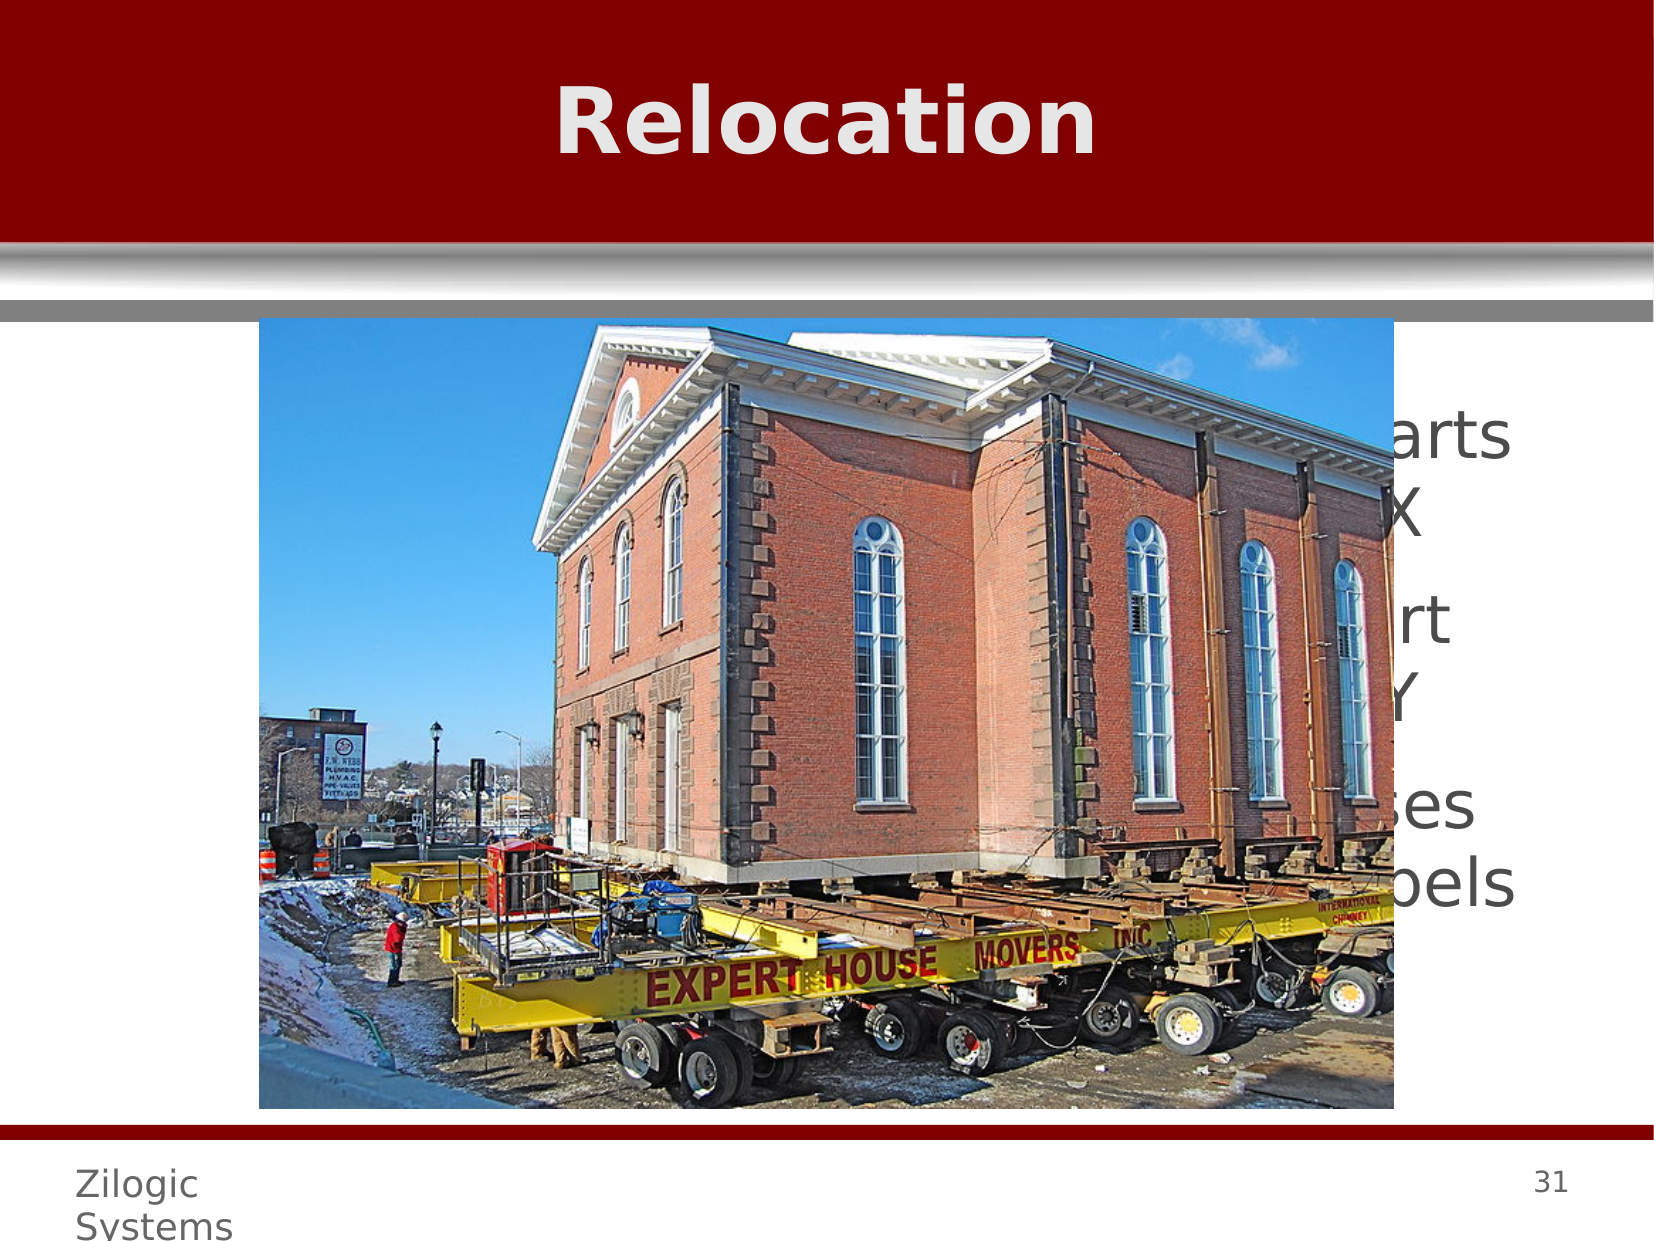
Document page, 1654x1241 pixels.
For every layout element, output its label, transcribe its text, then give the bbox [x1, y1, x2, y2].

title Relocation [82, 18, 1571, 226]
picture [82, 318, 1222, 1109]
list Code generated assuming it starts from address X Code should start from address Y Change addresses assigned to labels Patch label references [1222, 318, 1572, 1109]
